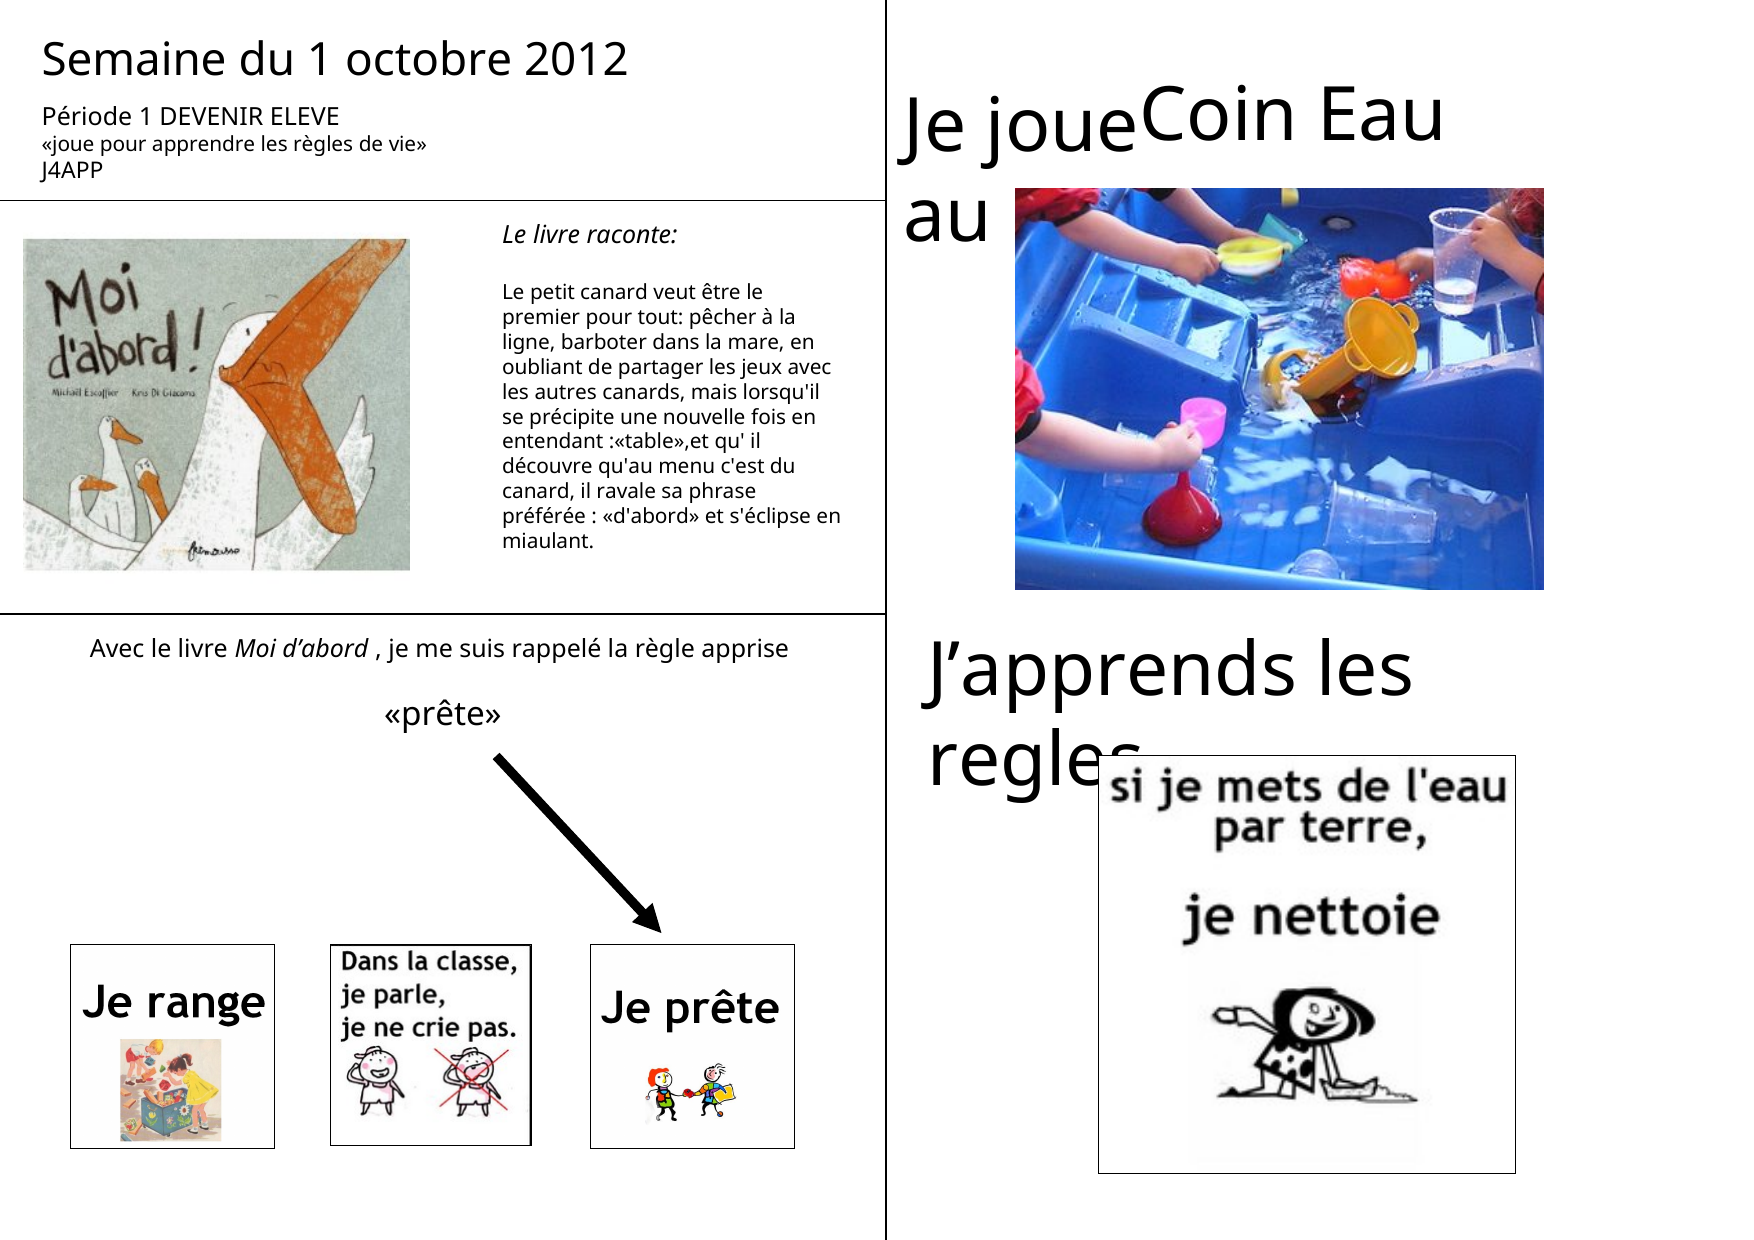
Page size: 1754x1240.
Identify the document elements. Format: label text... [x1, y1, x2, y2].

picture [590, 944, 794, 1149]
text_box Avec le livre Moi d’abord , je me suis rappelé la règle apprise «prête» [35, 626, 851, 1240]
picture [23, 212, 410, 599]
picture [330, 944, 531, 1146]
text_box Période 1 DEVENIR ELEVE «joue pour apprendre les règles de vie» J4APP [35, 94, 851, 189]
picture [1098, 755, 1516, 1173]
text_box Coin Eau [897, 59, 1690, 190]
text_box Je joue au [897, 70, 1170, 225]
text_box J’apprends les regles [921, 614, 1560, 721]
picture [70, 944, 275, 1149]
text_box Semaine du 1 octobre 2012 [35, 23, 851, 94]
text_box Le livre raconte: Le petit canard veut être le premier pour tout: pêcher à la ligne, barboter dans la mare, en oubliant de partager les jeux avec les autres canards, mais lorsqu'il se précipite une nouvelle fois en entendant :«table»,et qu' il découvre qu'au menu c'est du canard, il ravale sa phrase préférée : «d'abord» et s'éclipse en miaulant. [496, 212, 851, 591]
picture [1015, 188, 1544, 590]
